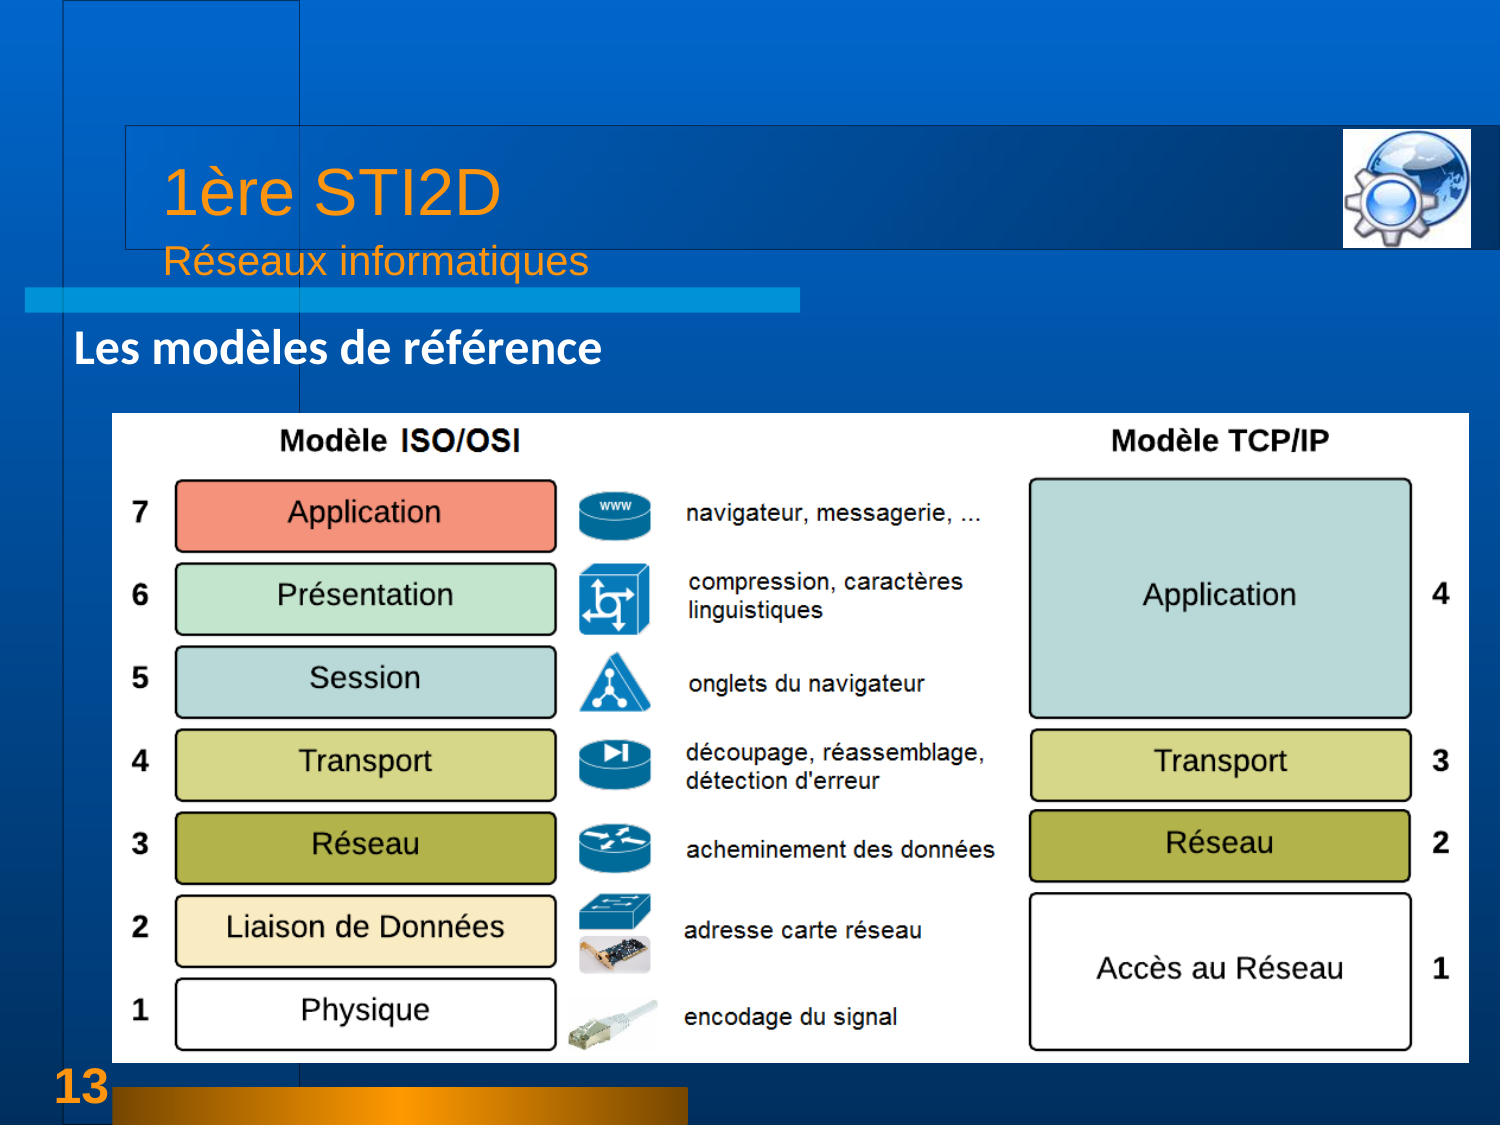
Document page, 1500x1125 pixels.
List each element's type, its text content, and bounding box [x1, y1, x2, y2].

picture [1343, 129, 1471, 248]
picture [112, 413, 1469, 1063]
text_box Les modèles de référence [59, 319, 1477, 489]
